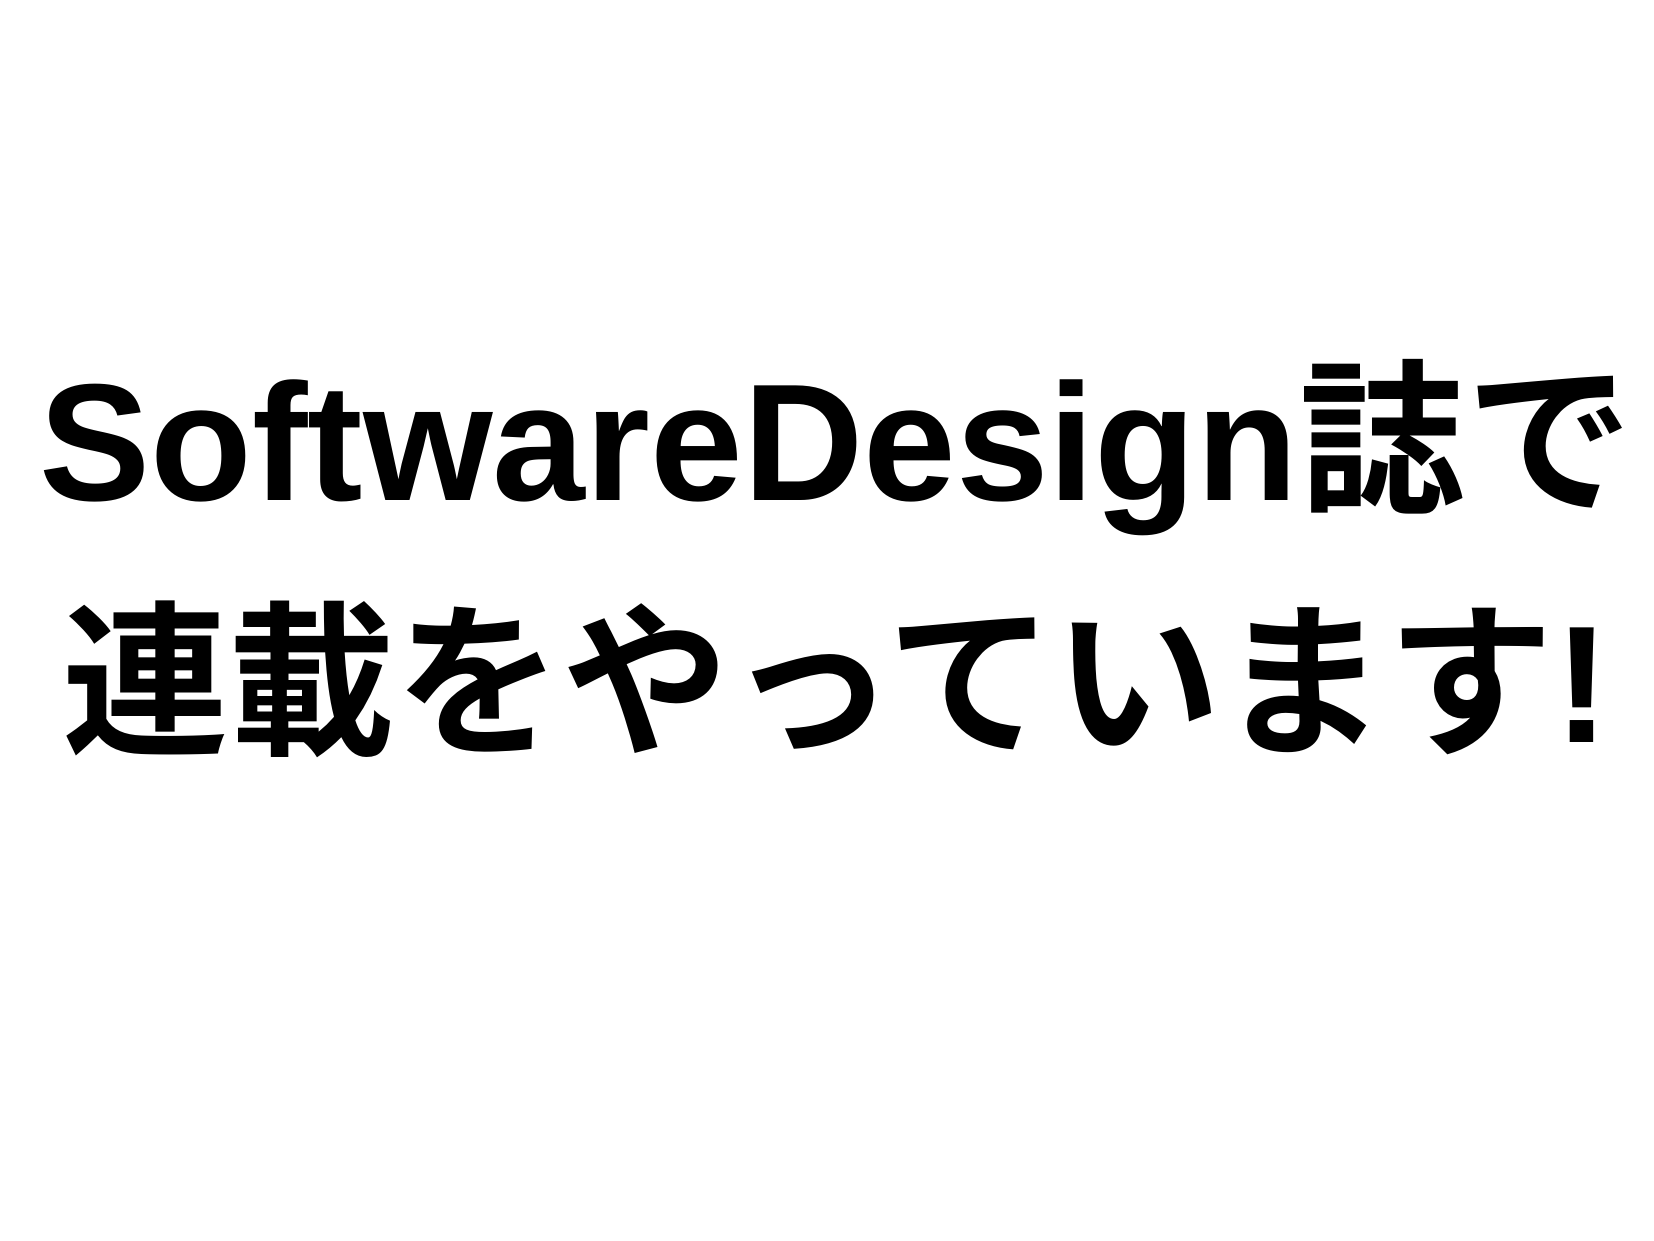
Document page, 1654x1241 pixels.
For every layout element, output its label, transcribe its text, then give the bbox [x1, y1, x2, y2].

text_box SoftwareDesign誌で 連載をやっています! [24, 299, 1643, 688]
